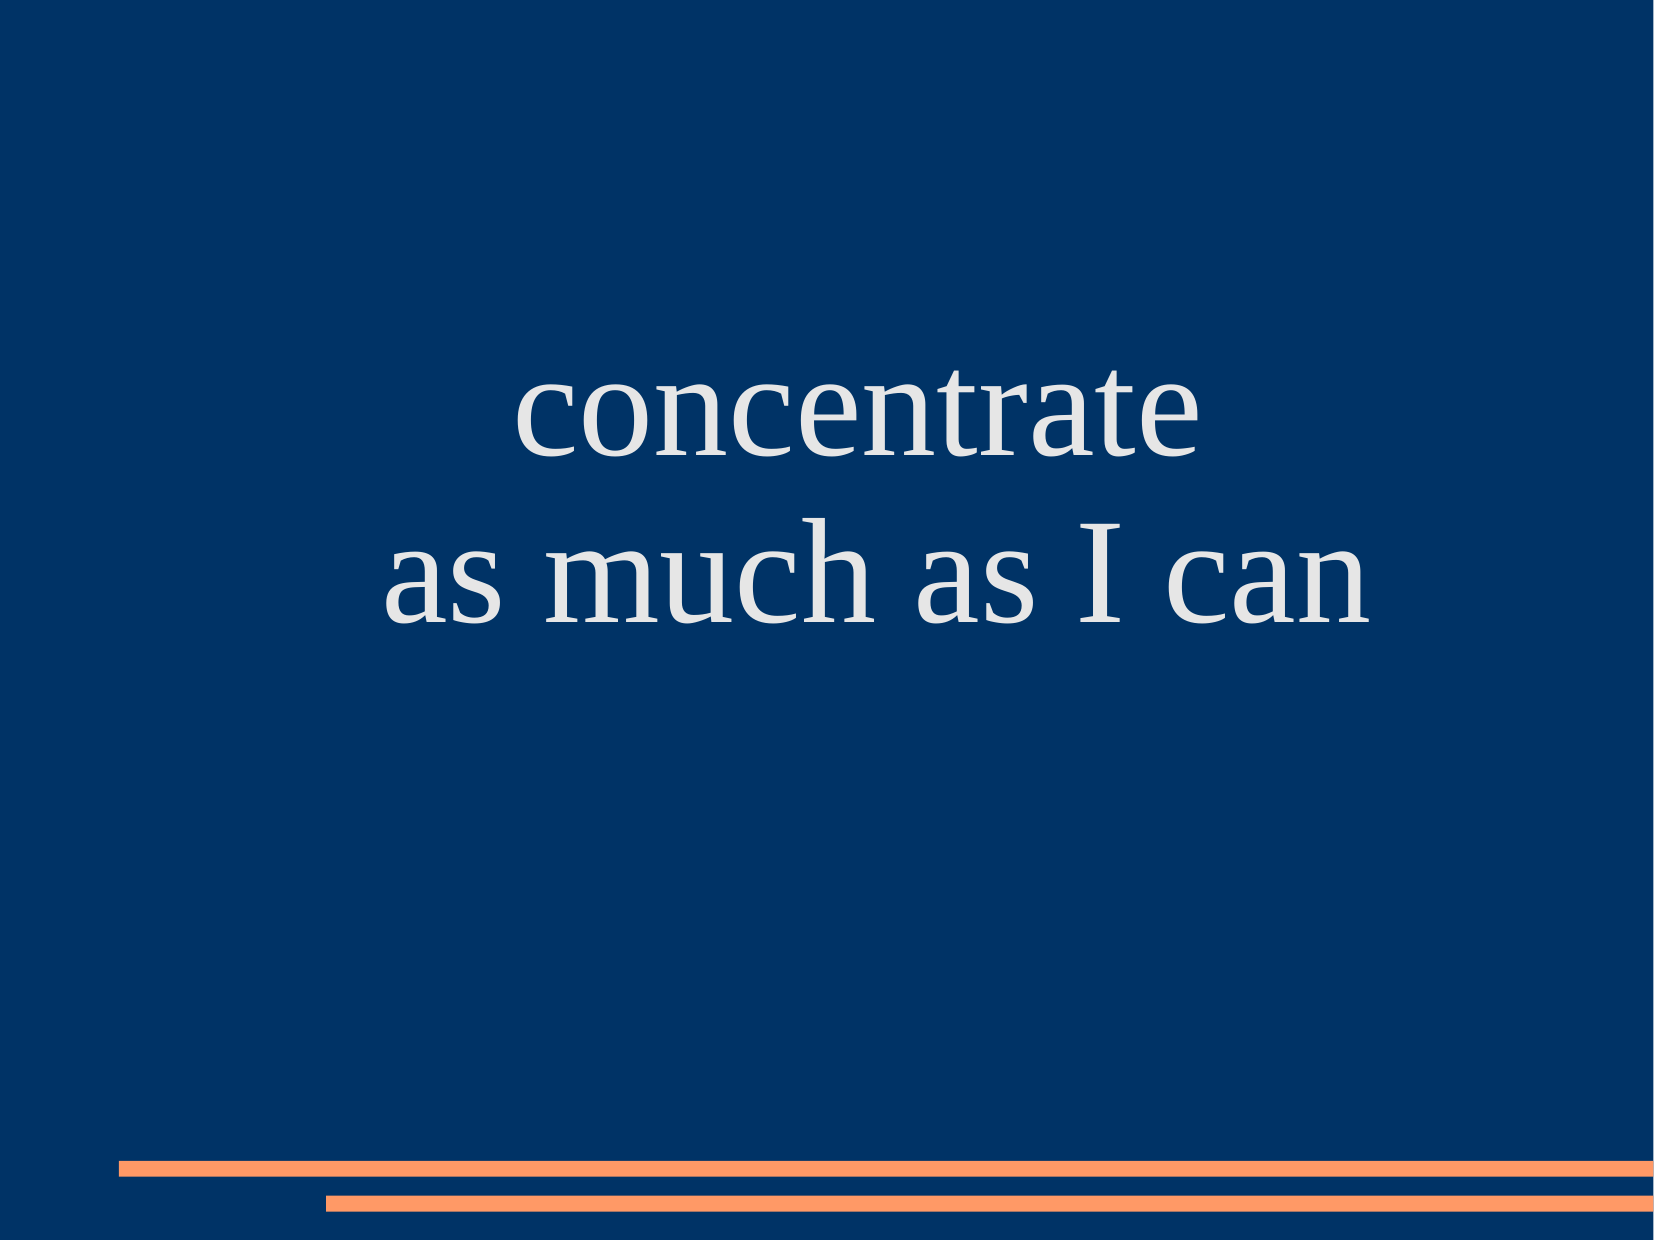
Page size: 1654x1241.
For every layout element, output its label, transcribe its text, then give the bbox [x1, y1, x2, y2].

list concentrate as much as I can [121, 322, 1561, 1132]
